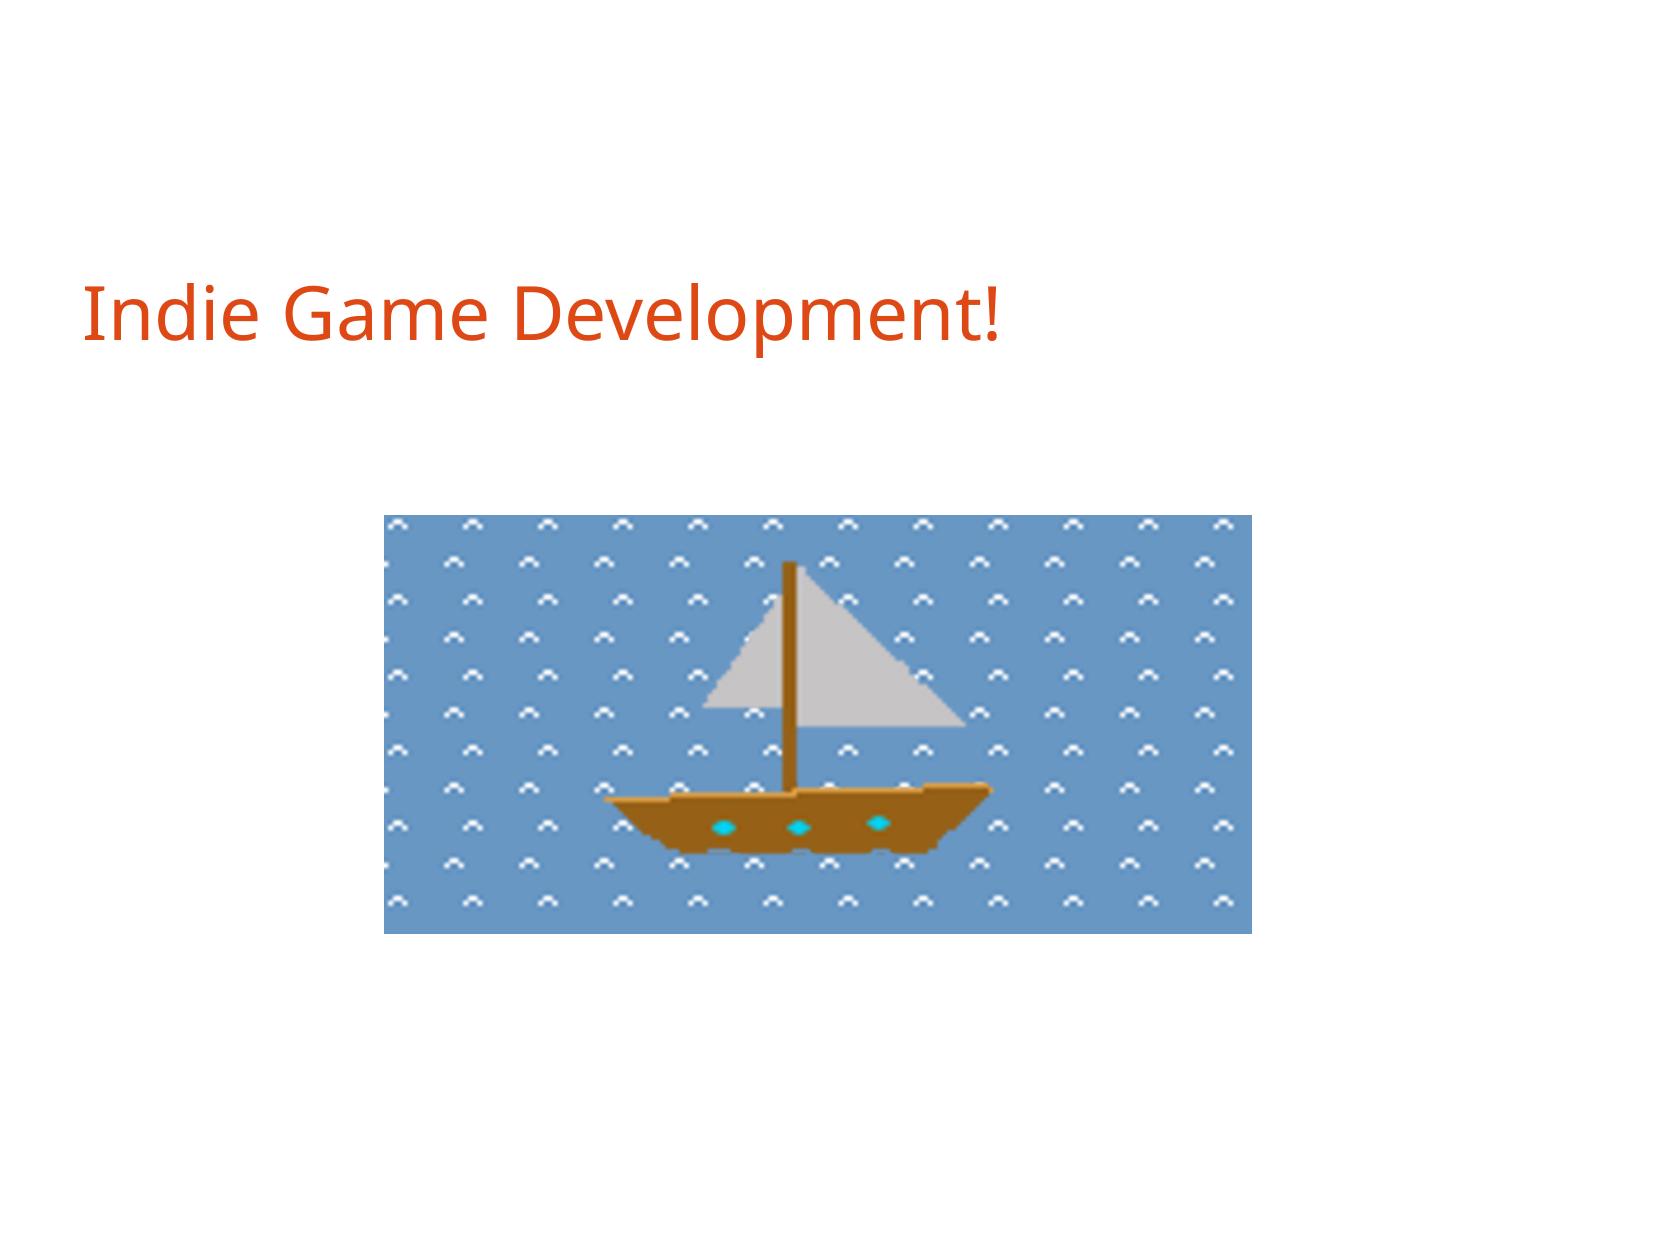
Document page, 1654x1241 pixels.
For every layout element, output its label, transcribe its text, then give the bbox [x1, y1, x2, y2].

title Indie Game Development! [82, 248, 1571, 375]
picture [384, 515, 1252, 934]
